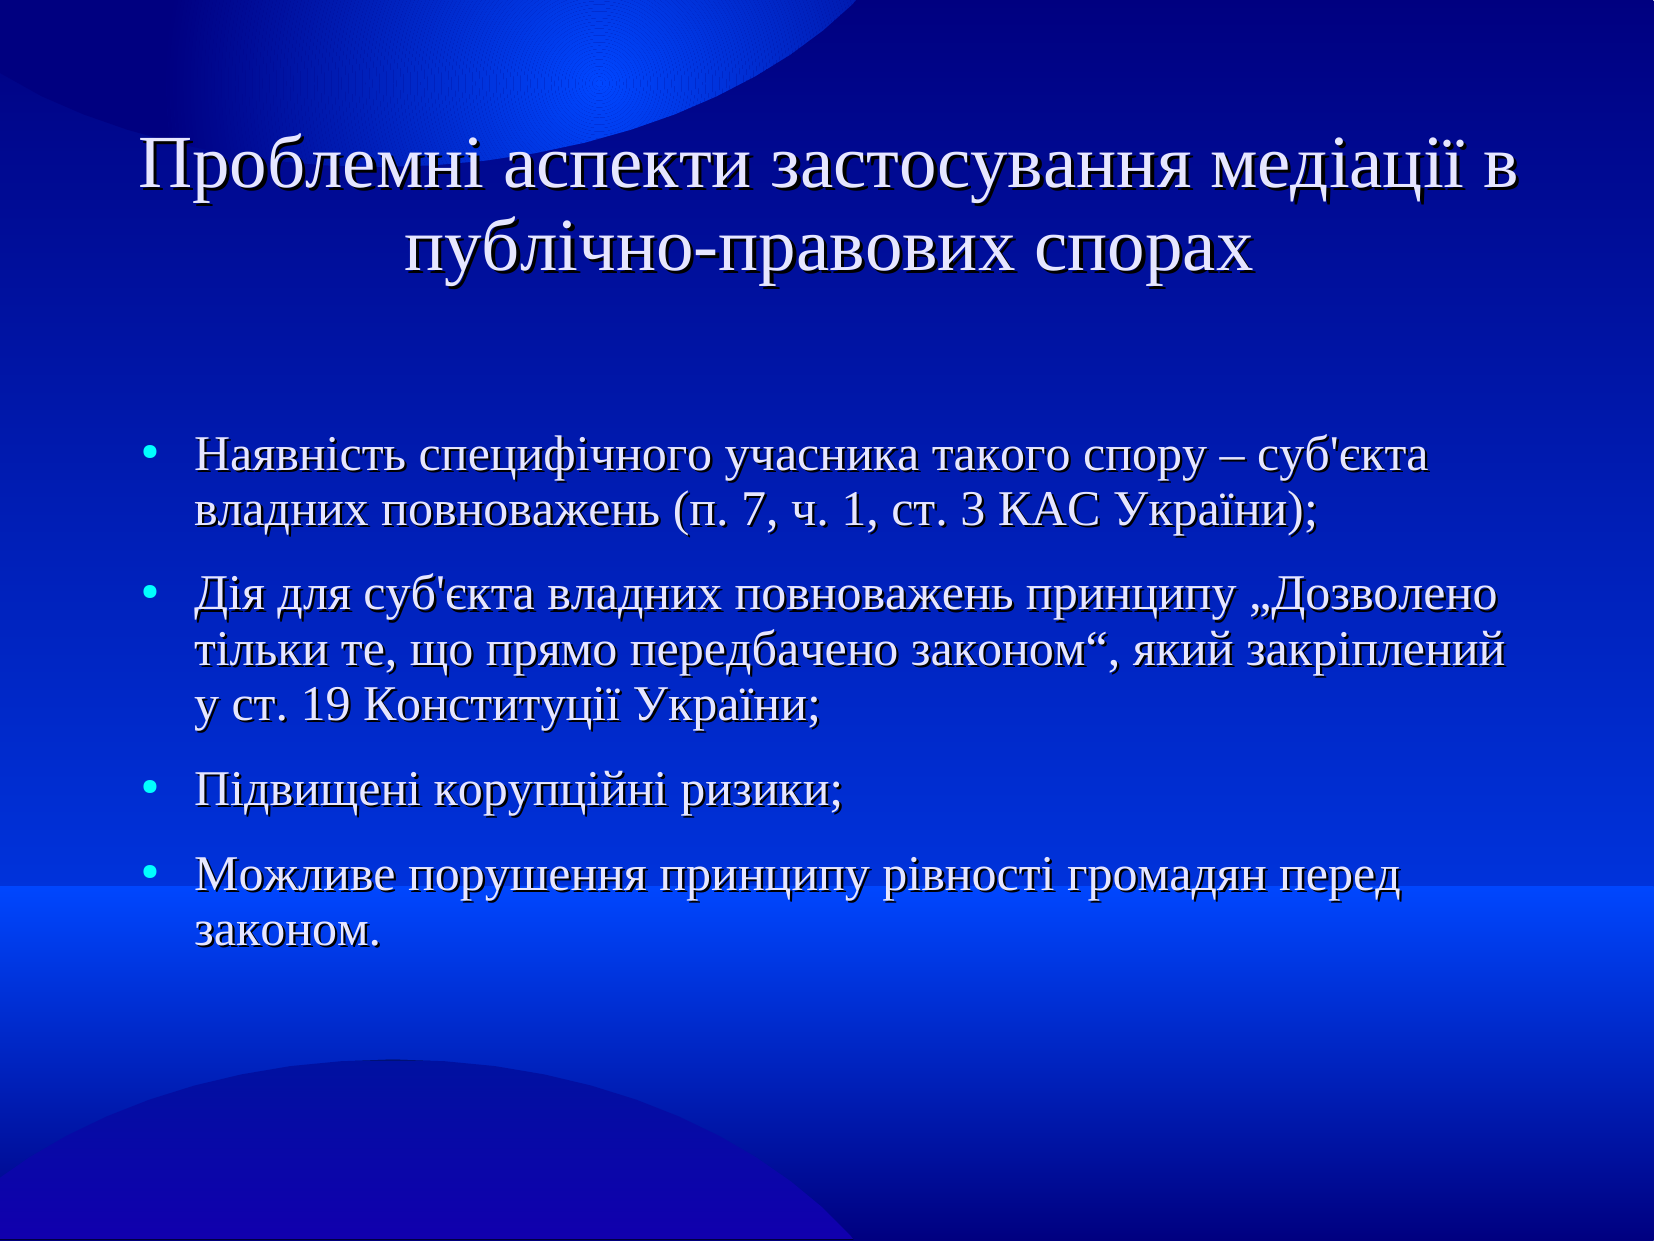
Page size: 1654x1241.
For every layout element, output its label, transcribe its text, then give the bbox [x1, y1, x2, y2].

list Наявність специфічного учасника такого спору – суб'єкта владних повноважень (п. 7, ч. 1, ст. 3 КАС України); Дія для суб'єкта владних повноважень принципу „Дозволено тільки те, що прямо передбачено законом“, який закріплений у ст. 19 Конституції України; Підвищені корупційні ризики; Можливе порушення принципу рівності громадян перед законом. [123, 340, 1536, 1123]
title Проблемні аспекти застосування медіації в публічно-правових спорах [123, 99, 1536, 307]
